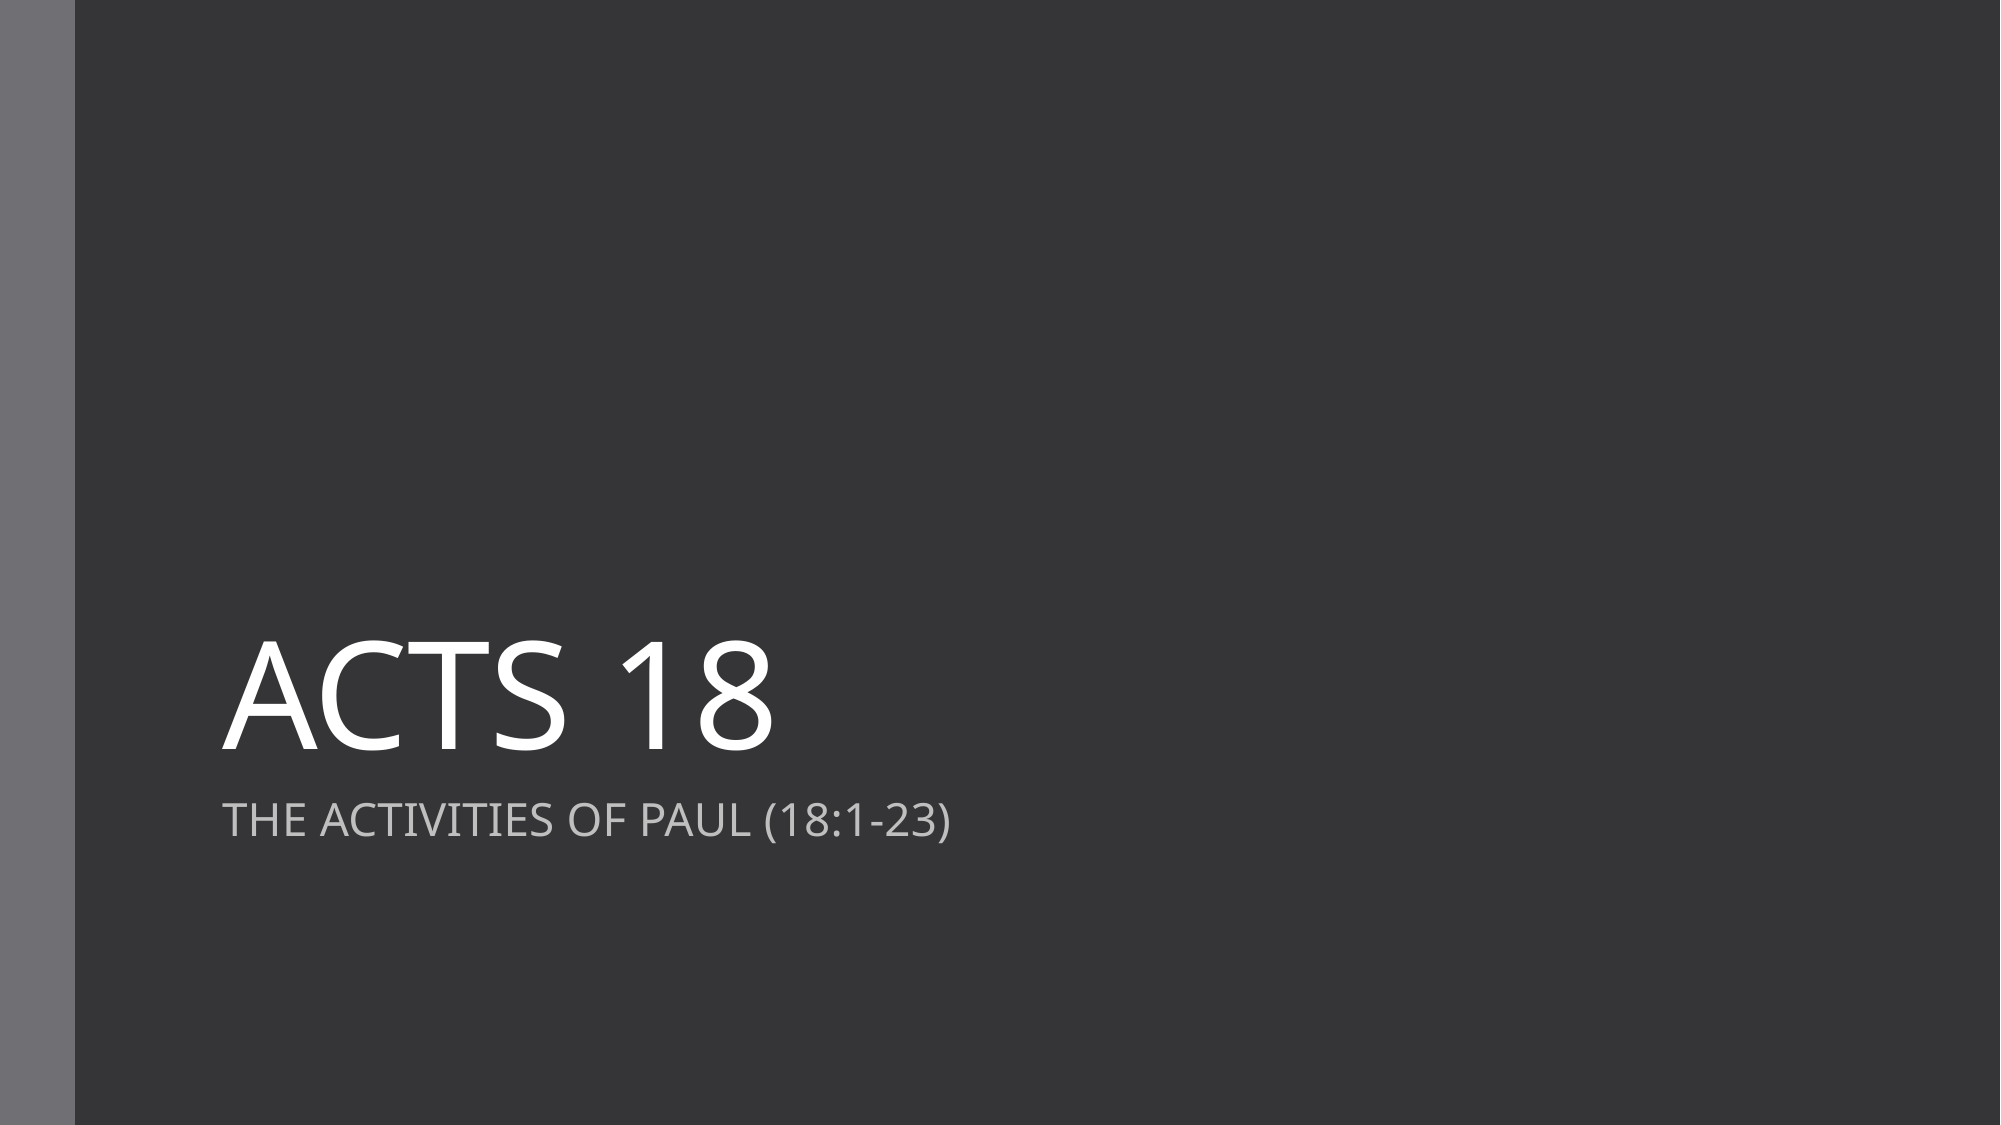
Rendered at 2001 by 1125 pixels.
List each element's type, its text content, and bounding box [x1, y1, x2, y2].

subtitle THE ACTIVITIES OF PAUL (18:1-23) [206, 787, 1752, 1066]
title ACTS 18 [206, 124, 1752, 787]
